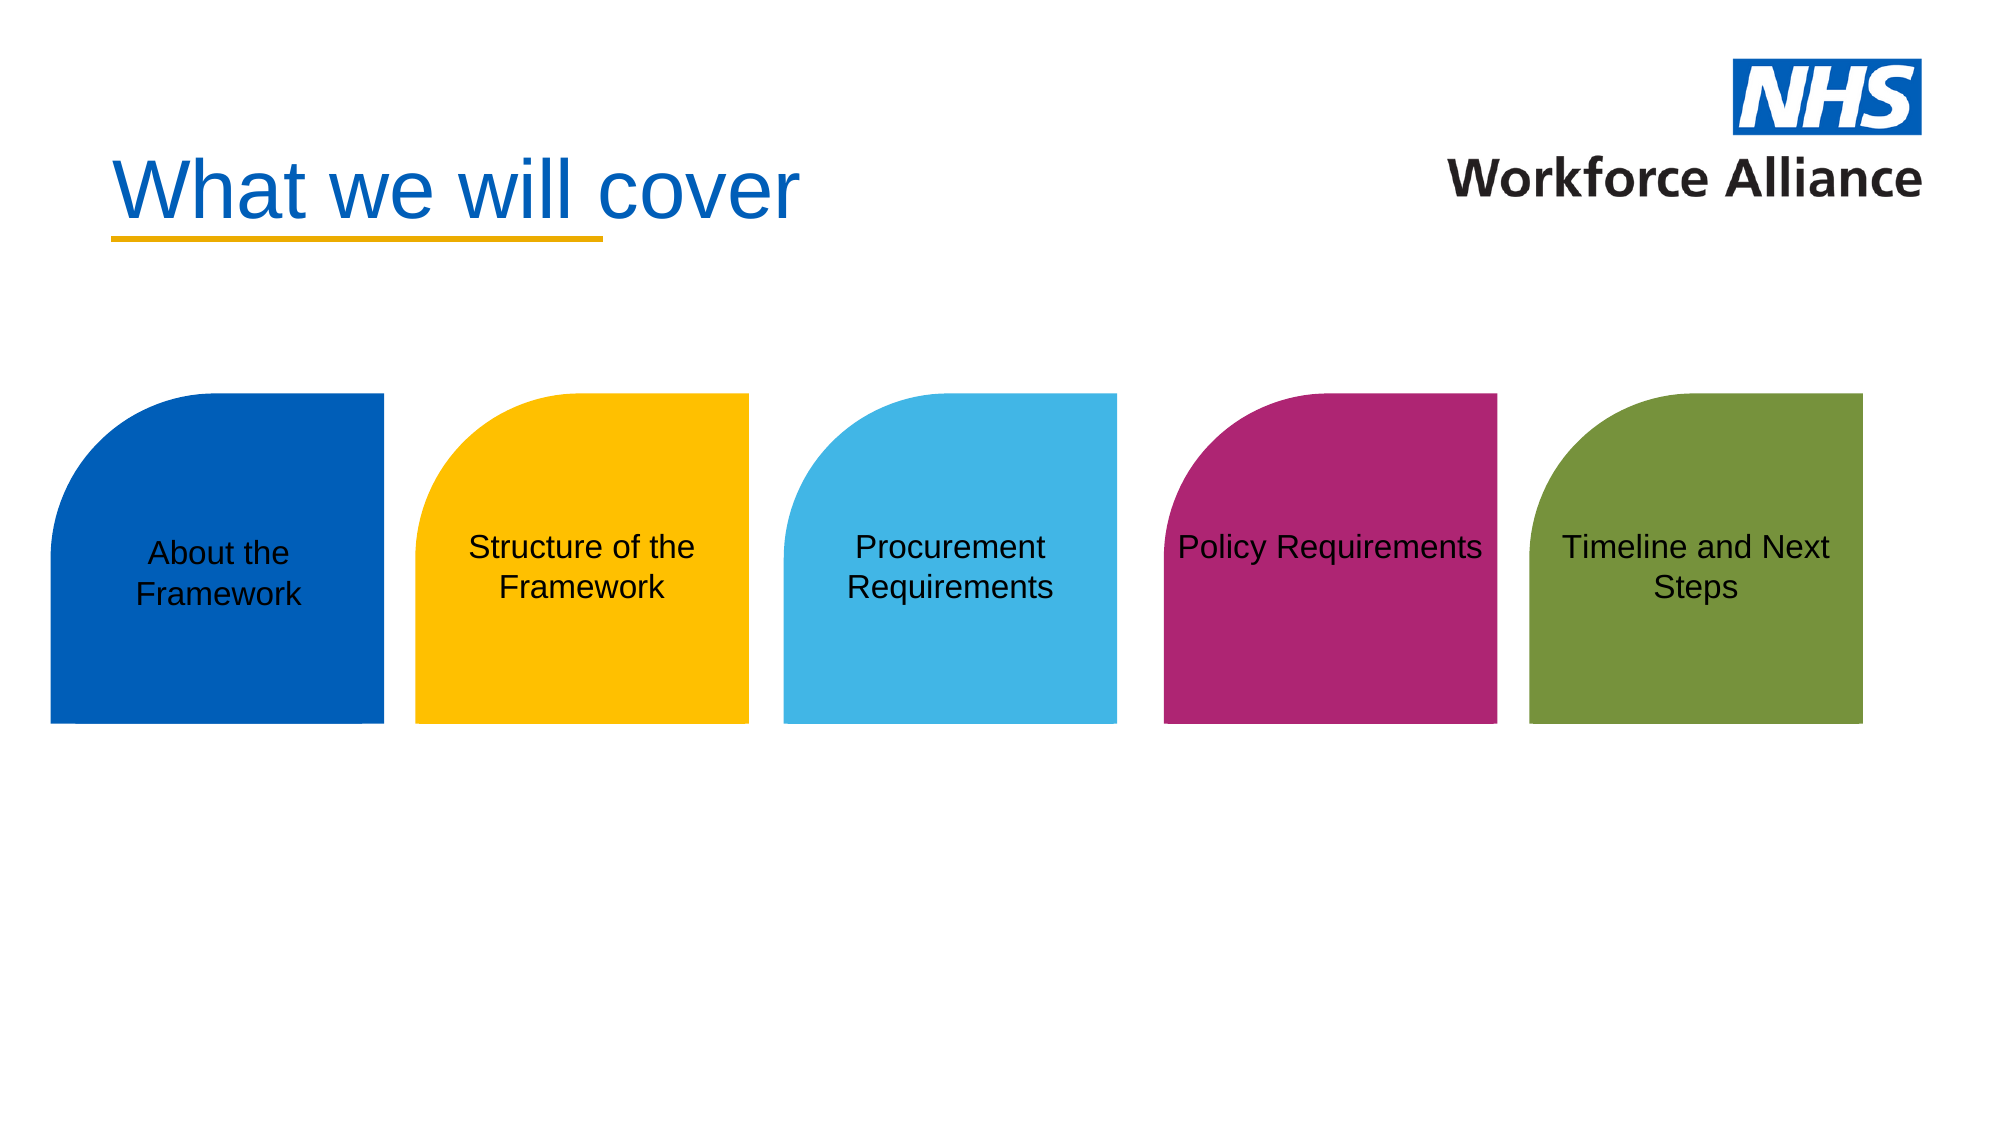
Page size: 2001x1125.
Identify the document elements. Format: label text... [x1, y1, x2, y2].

text_box Timeline and Next Steps [1533, 525, 1860, 724]
text_box [111, 236, 603, 242]
text_box What we will cover [112, 120, 1530, 218]
text_box Structure of the Framework [419, 525, 746, 724]
text_box [1446, 57, 1923, 197]
text_box About the Framework [75, 531, 363, 724]
text_box [415, 393, 749, 724]
text_box [1163, 526, 1167, 724]
text_box Policy Requirements [1167, 525, 1494, 724]
text_box Procurement Requirements [787, 525, 1114, 724]
text_box [50, 393, 385, 724]
text_box [1167, 393, 1498, 724]
text_box [1529, 393, 1863, 724]
text_box [783, 393, 1118, 724]
